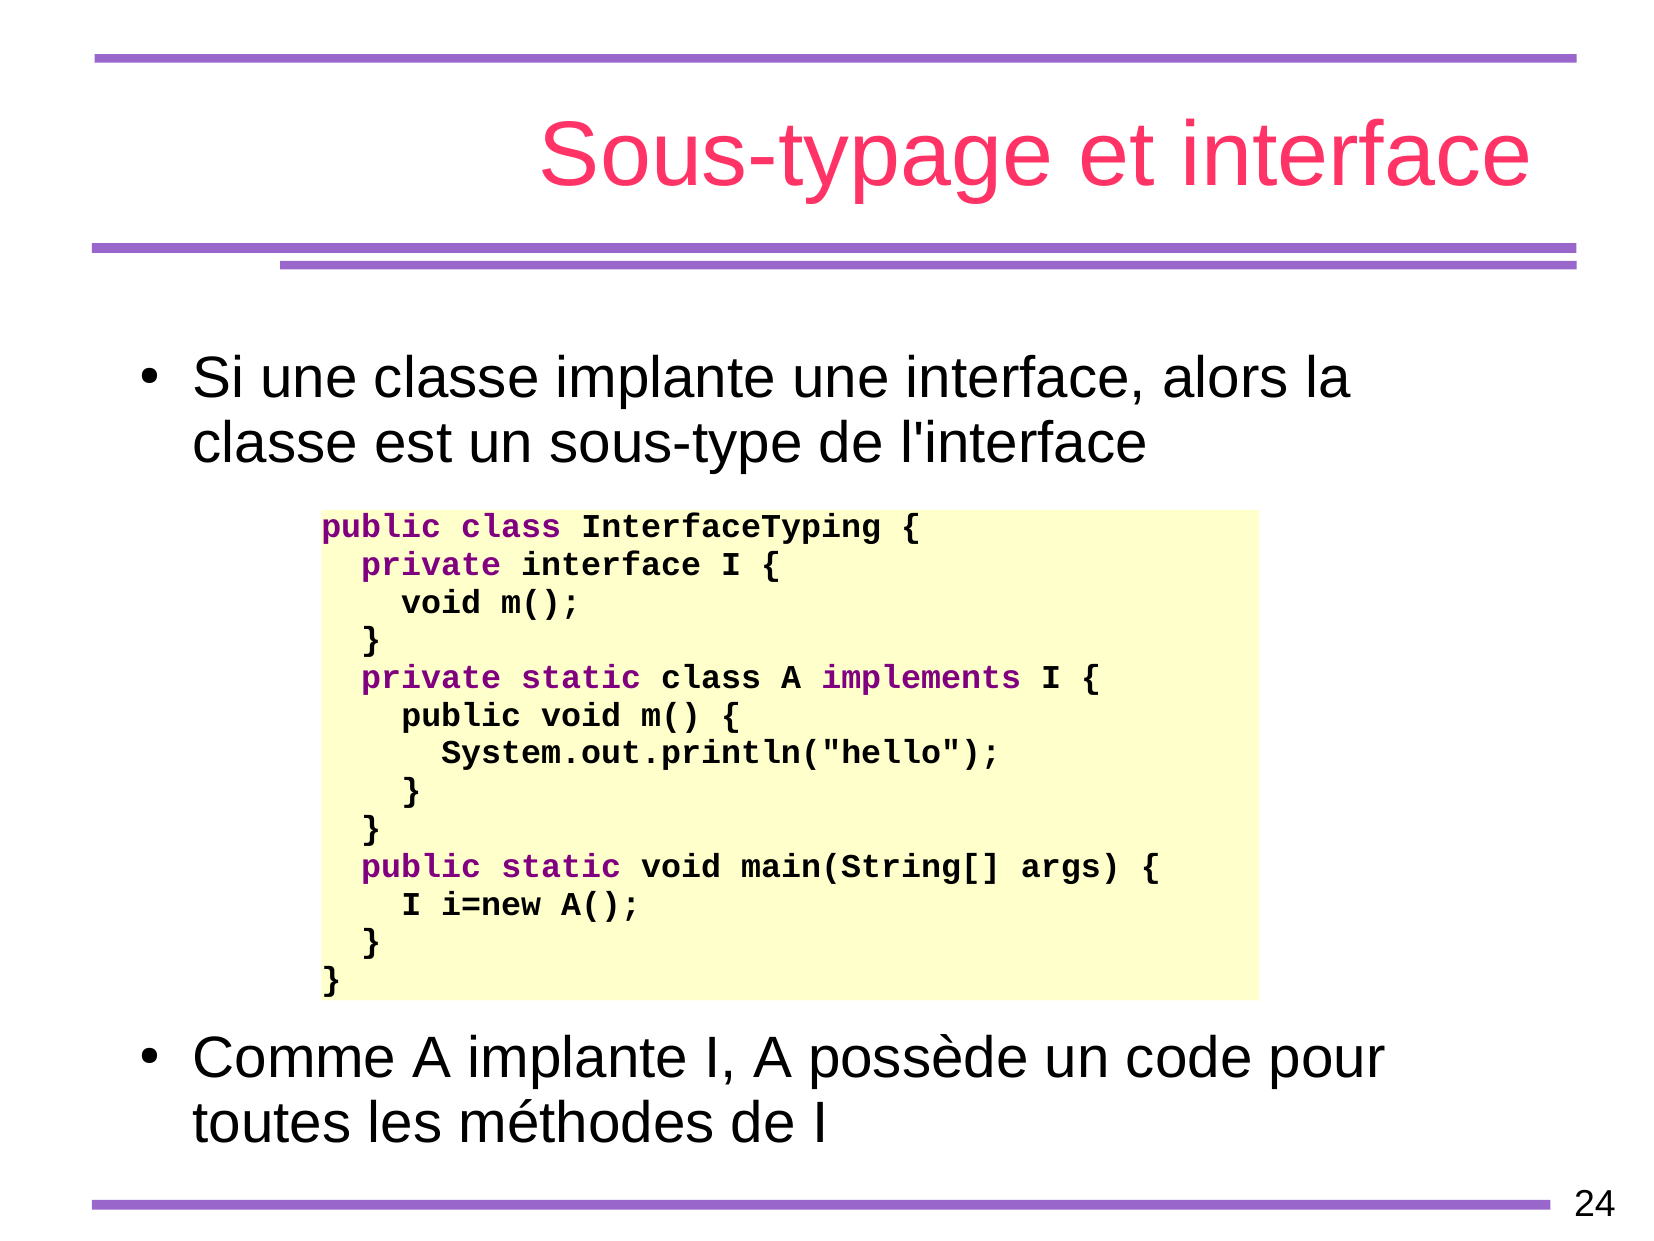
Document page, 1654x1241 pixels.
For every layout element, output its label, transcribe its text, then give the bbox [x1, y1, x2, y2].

text_box public class InterfaceTyping { private interface I { void m(); } private static class A implements I { public void m() { System.out.println("hello"); } } public static void main(String[] args) { I i=new A(); } } [321, 509, 1260, 1001]
list Si une classe implante une interface, alors la classe est un sous-type de l'interface Comme A implante I, A possède un code pour toutes les méthodes de I [121, 344, 1534, 1155]
title Sous-typage et interface [121, 49, 1534, 257]
